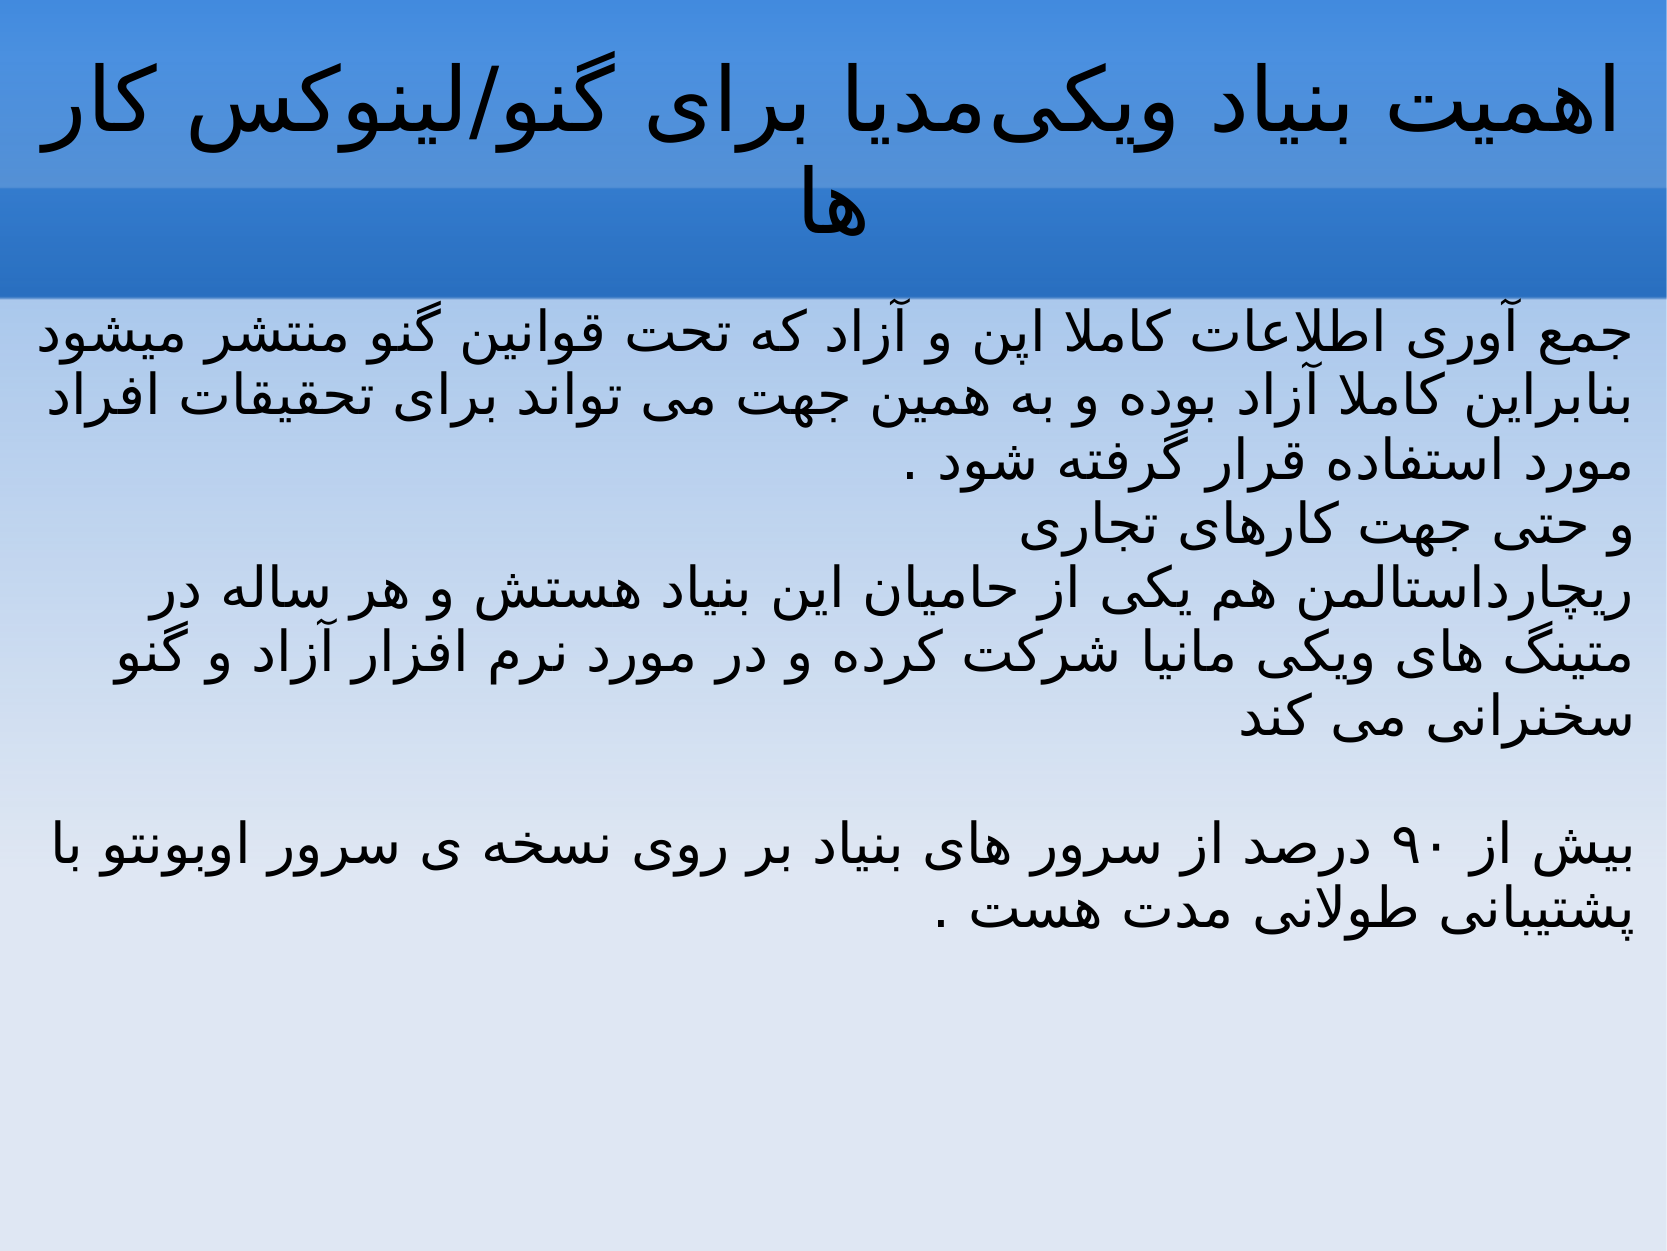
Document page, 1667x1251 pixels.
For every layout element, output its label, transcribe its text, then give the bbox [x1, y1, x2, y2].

picture [0, 0, 1667, 1251]
title اهمیت بنیاد ویکی‌مدیا برای گنو/لینوکس کار ها [31, 49, 1636, 255]
subtitle جمع آوری اطلاعات کاملا اپن و آزاد که تحت قوانین گنو منتشر میشود بنابراین کاملا آزاد بوده و به همین جهت می تواند برای تحقیقات افراد مورد استفاده قرار گرفته شود . و حتی جهت کارهای تجاری ریچارداستالمن هم یکی از حامیان این بنیاد هستش و هر ساله در متینگ های ویکی مانیا شرکت کرده و در مورد نرم افزار آزاد و گنو سخنرانی می کند بیش از ۹۰ درصد از سرور های بنیاد بر روی نسخه ی سرور اوبونتو با پشتیبانی طولانی مدت هست . [31, 299, 1636, 1201]
